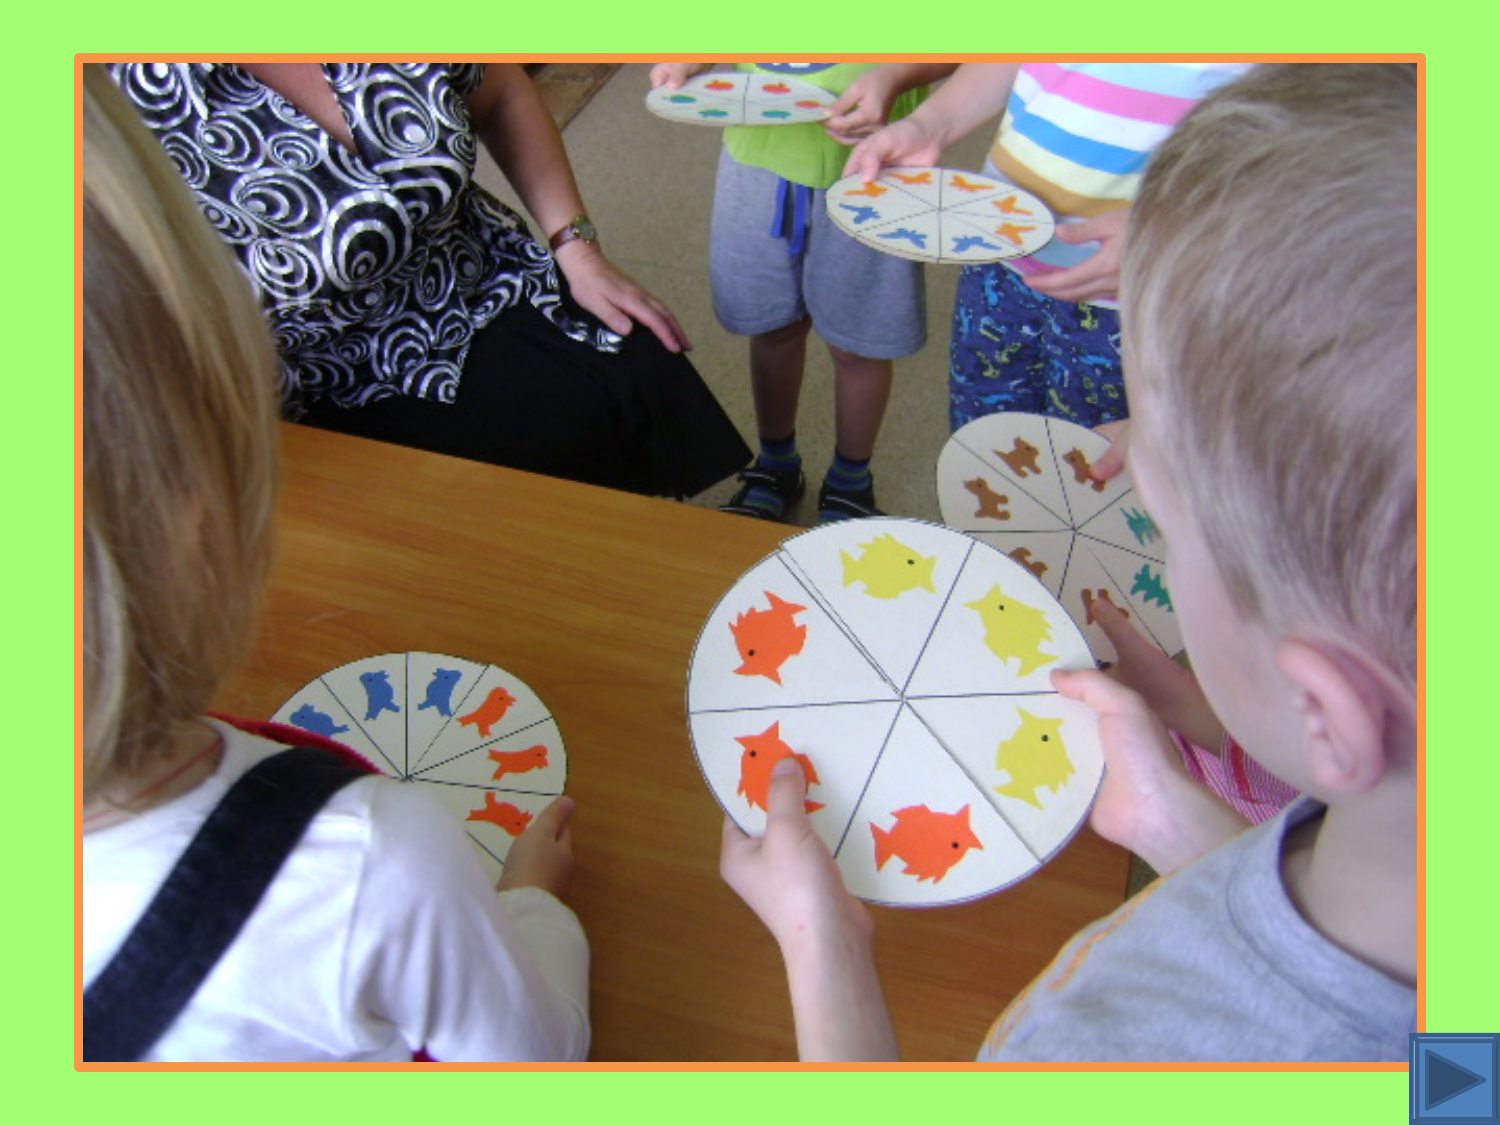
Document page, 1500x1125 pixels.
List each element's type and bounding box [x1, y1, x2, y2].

picture [83, 62, 1417, 1063]
text_box [1413, 1034, 1500, 1125]
